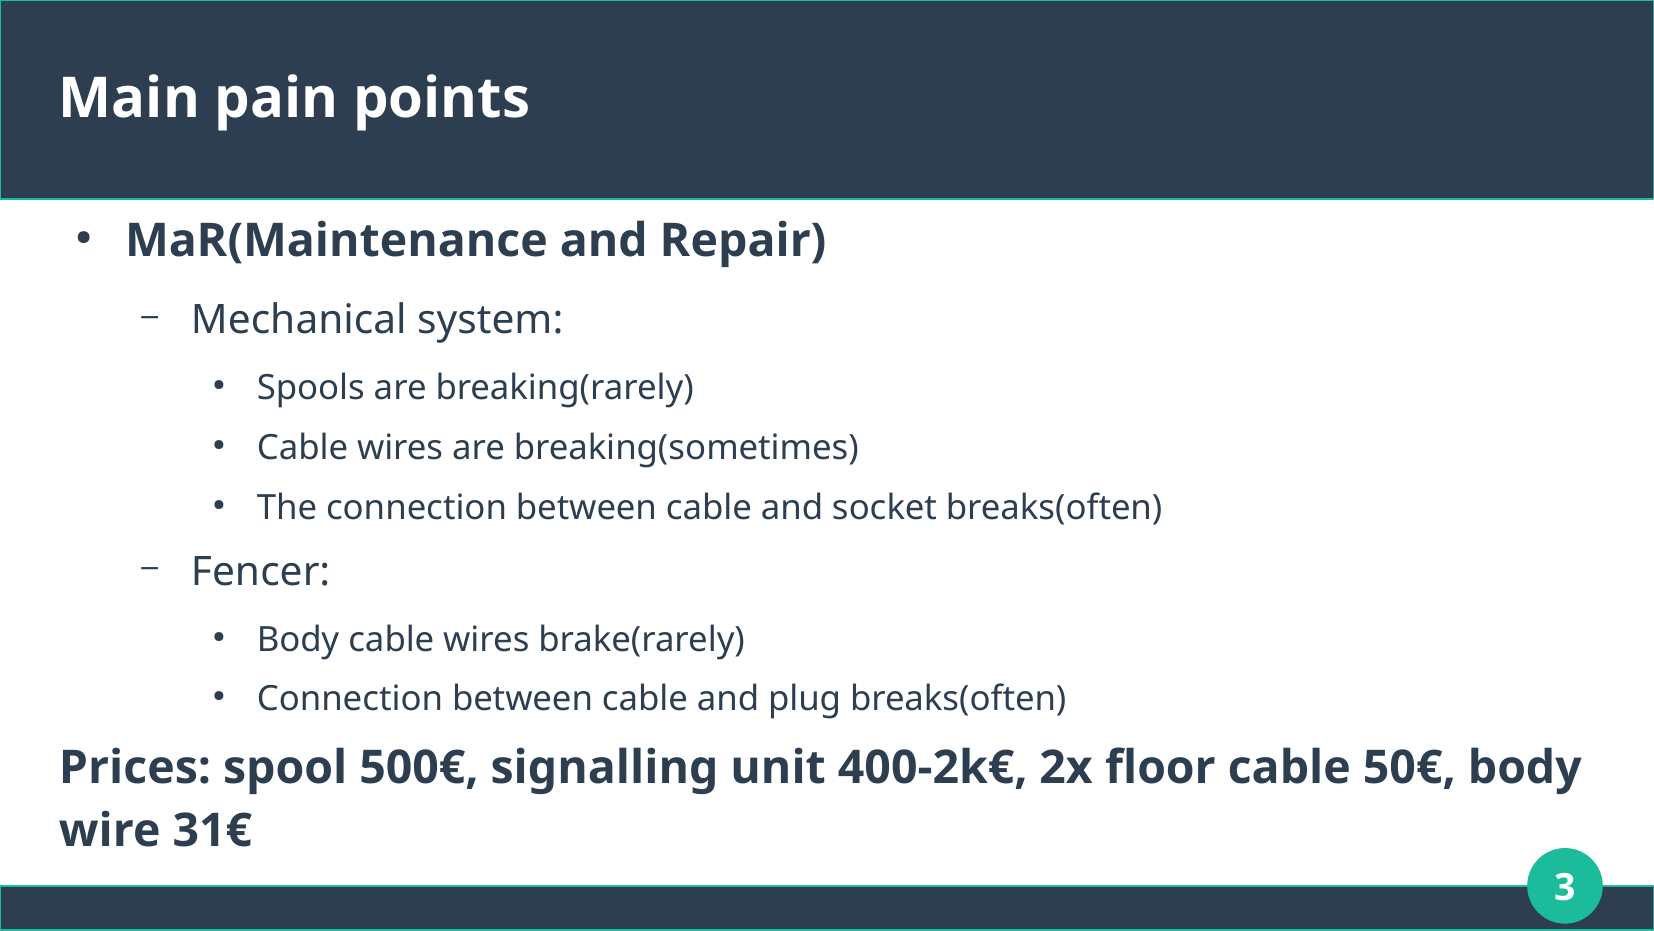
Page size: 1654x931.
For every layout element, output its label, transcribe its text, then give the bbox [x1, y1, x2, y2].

list MaR(Maintenance and Repair) Mechanical system: Spools are breaking(rarely) Cable wires are breaking(sometimes) The connection between cable and socket breaks(often) Fencer: Body cable wires brake(rarely) Connection between cable and plug breaks(often) Prices: spool 500€, signalling unit 400-2k€, 2x floor cable 50€, body wire 31€ [59, 206, 1595, 864]
title Main pain points [59, 37, 1595, 155]
